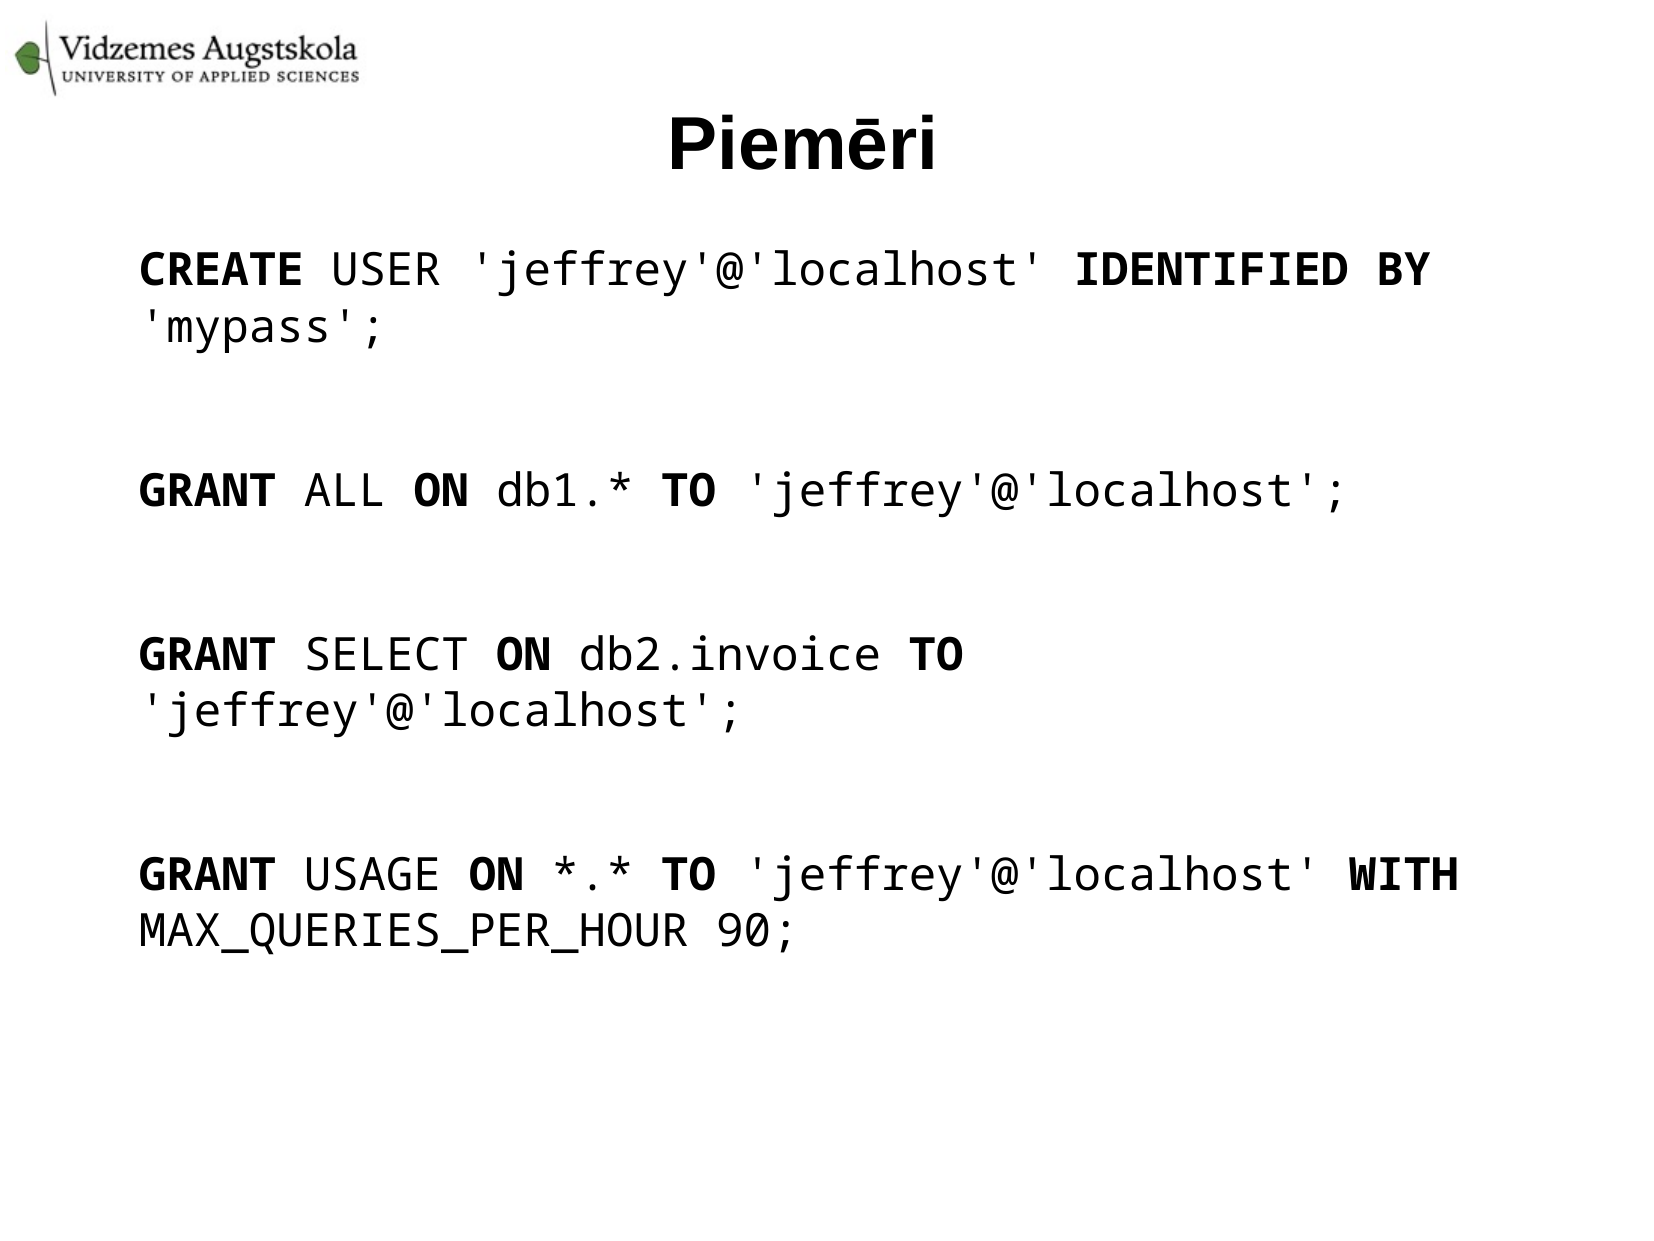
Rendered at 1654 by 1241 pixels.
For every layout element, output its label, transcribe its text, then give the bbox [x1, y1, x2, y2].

title Piemēri [94, 103, 1512, 188]
picture [5, 2, 368, 113]
list CREATE USER 'jeffrey'@'localhost' IDENTIFIED BY 'mypass'; GRANT ALL ON db1.* TO 'jeffrey'@'localhost'; GRANT SELECT ON db2.invoice TO 'jeffrey'@'localhost'; GRANT USAGE ON *.* TO 'jeffrey'@'localhost' WITH MAX_QUERIES_PER_HOUR 90; [82, 236, 1569, 1107]
